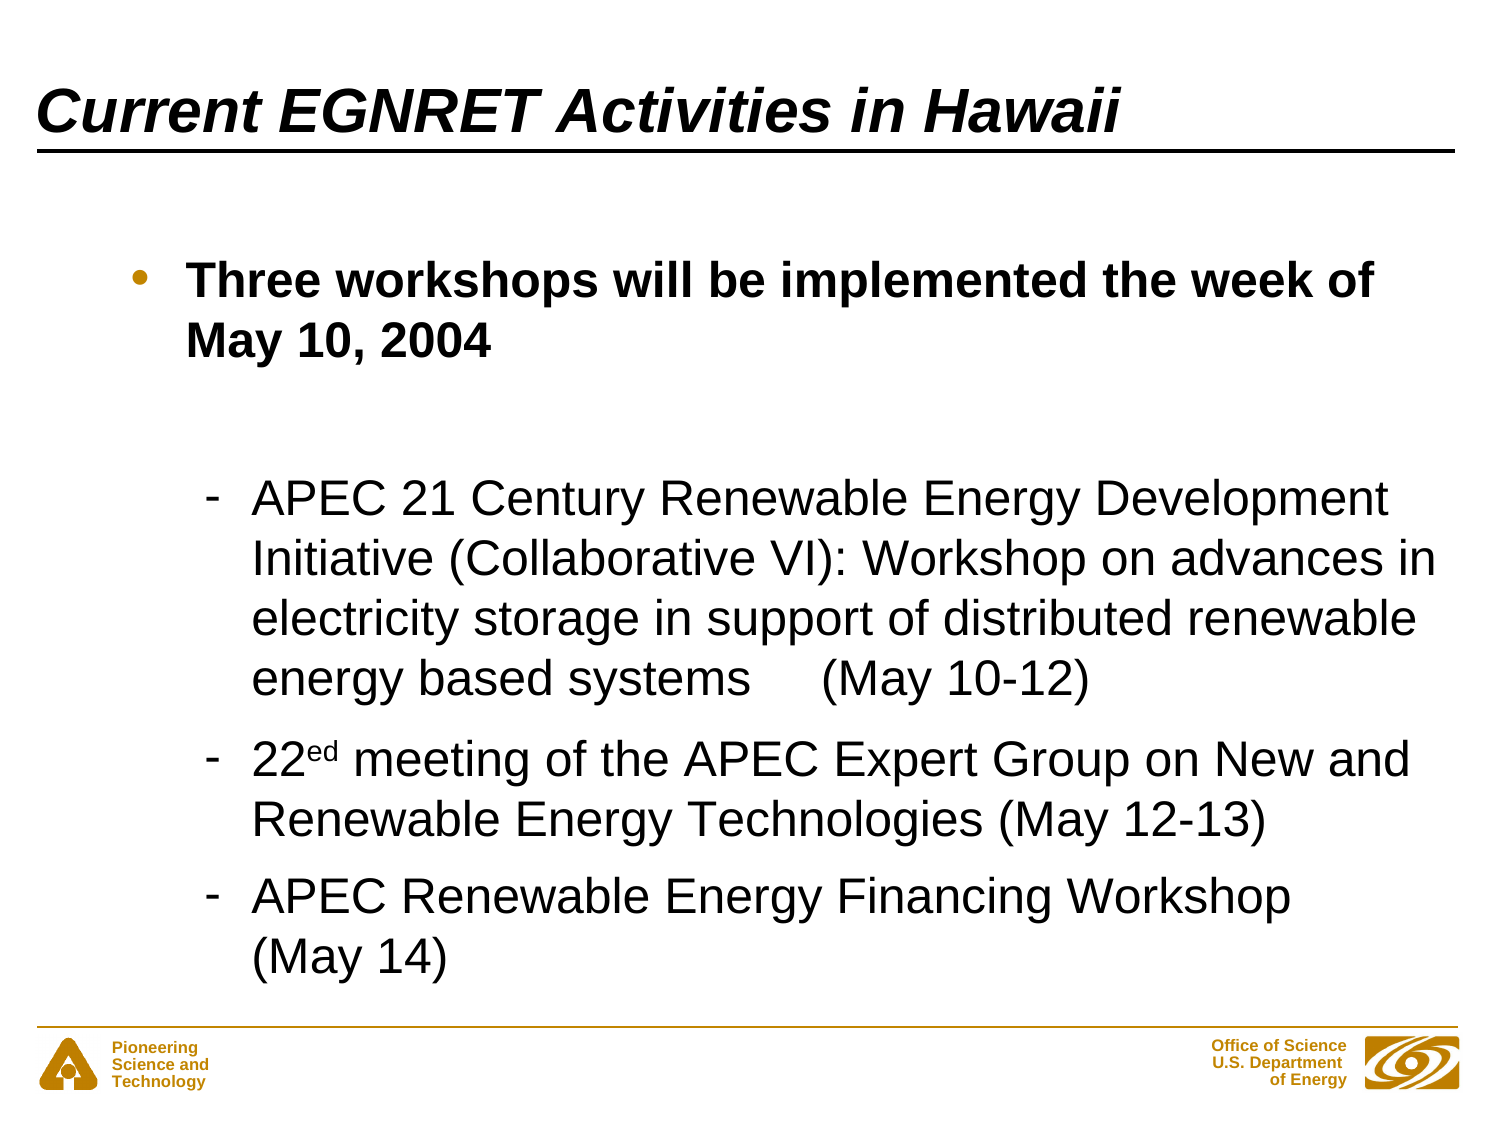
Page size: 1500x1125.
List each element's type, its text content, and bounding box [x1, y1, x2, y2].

picture [1362, 1032, 1463, 1093]
list Three workshops will be implemented the week of May 10, 2004 APEC 21 Century Renewable Energy Development Initiative (Collaborative VI): Workshop on advances in electricity storage in support of distributed renewable energy based systems (May 10-12) 22ed meeting of the APEC Expert Group on New and Renewable Energy Technologies (May 12-13) APEC Renewable Energy Financing Workshop (May 14) [114, 239, 1459, 1068]
title Current EGNRET Activities in Hawaii [21, 78, 1459, 154]
picture [35, 1034, 101, 1094]
